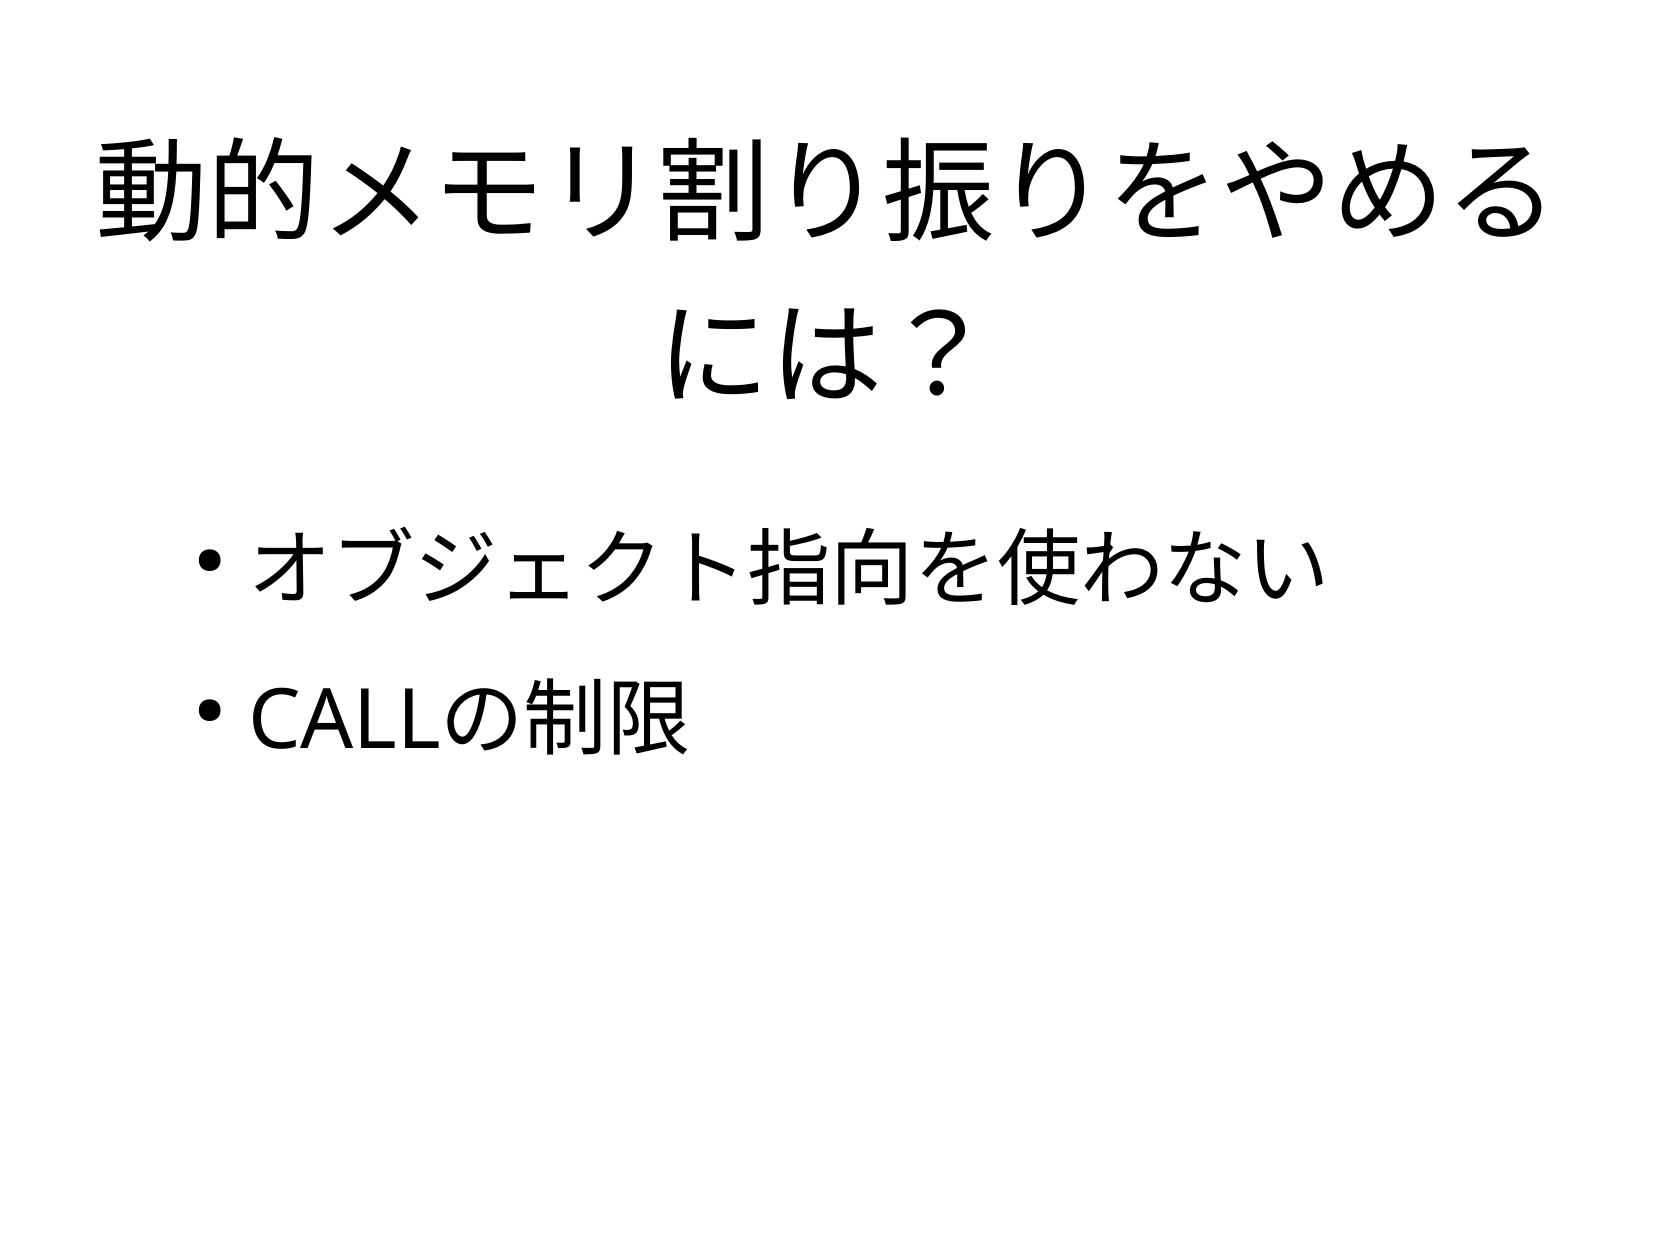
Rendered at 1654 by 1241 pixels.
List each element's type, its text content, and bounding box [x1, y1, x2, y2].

list オブジェクト指向を使わない CALLの制限 [177, 501, 1571, 1104]
title 動的メモリ割り振りをやめるには？ [82, 127, 1571, 403]
